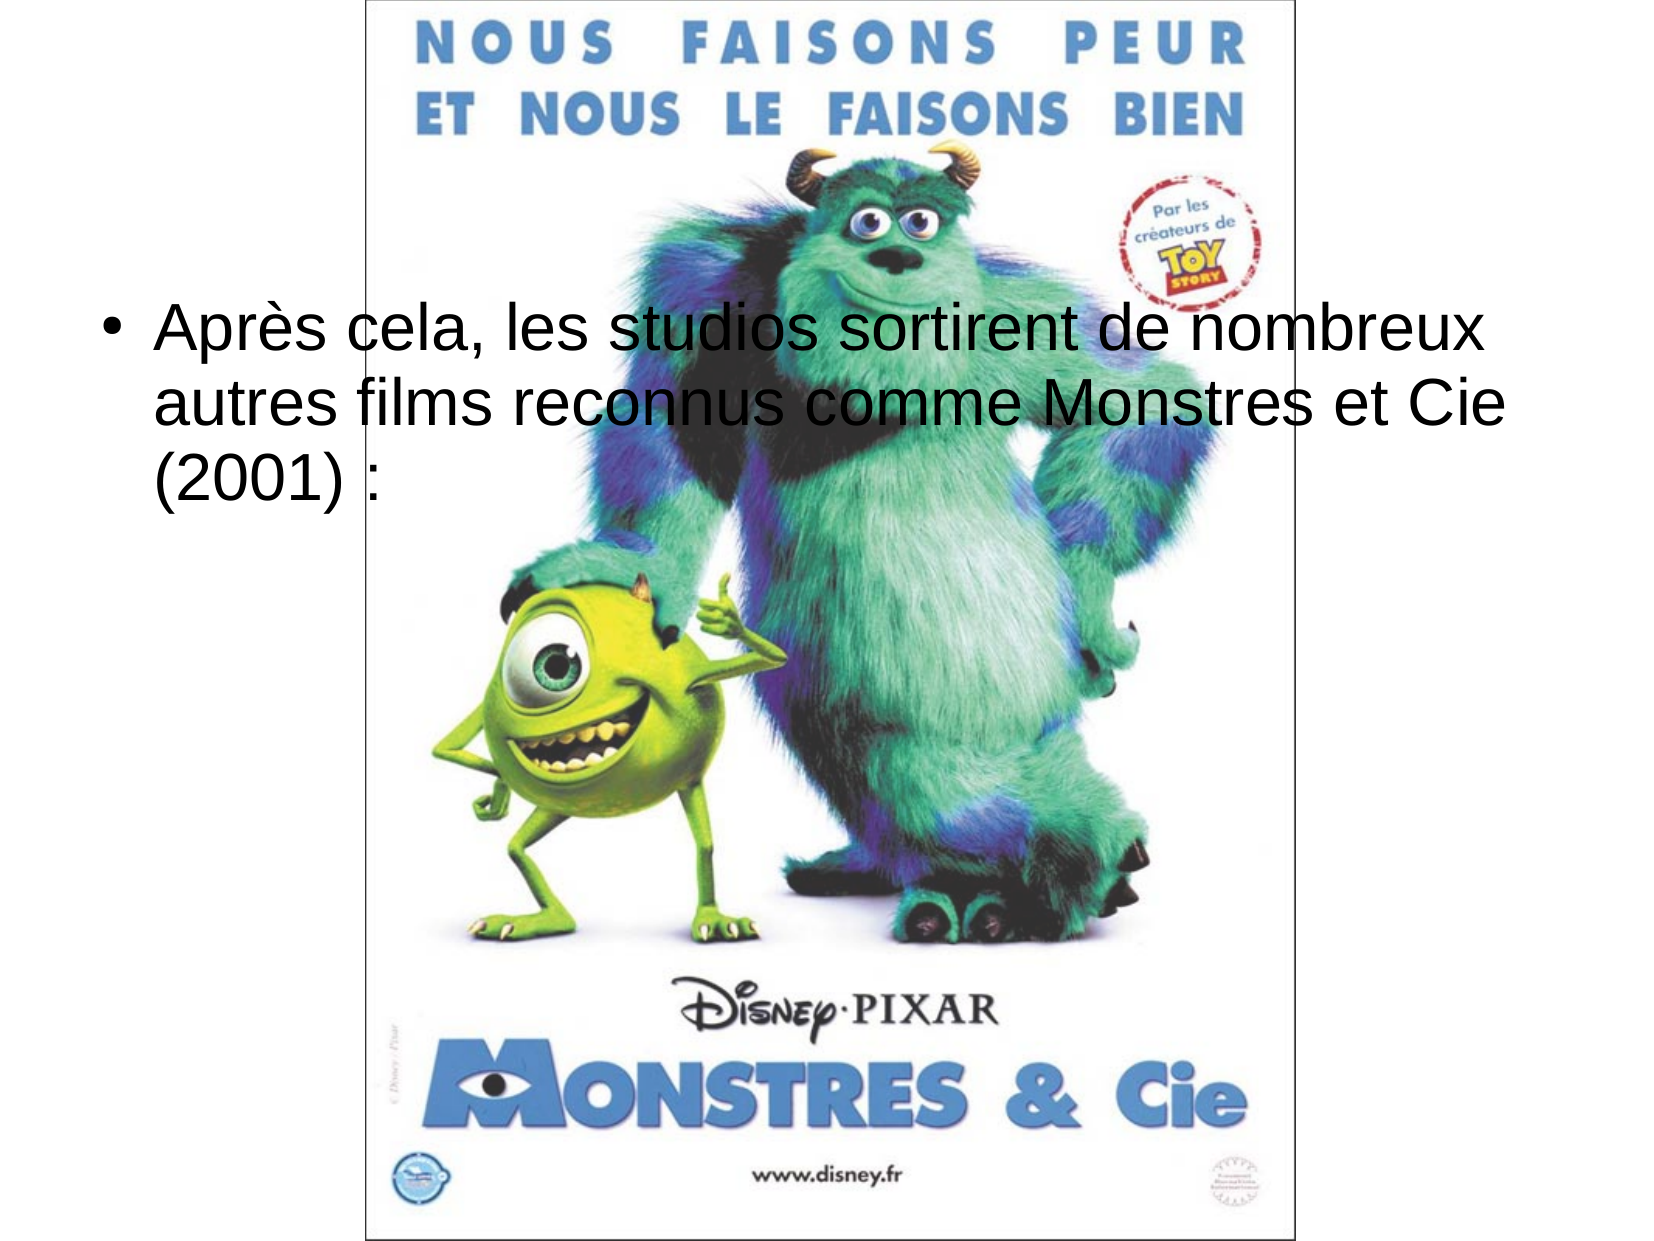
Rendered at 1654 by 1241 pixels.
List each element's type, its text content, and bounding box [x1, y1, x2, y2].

picture [365, 0, 1296, 290]
list Après cela, les studios sortirent de nombreux autres films reconnus comme Monstres et Cie (2001) : [82, 290, 1571, 1109]
picture [365, 1109, 1296, 1241]
